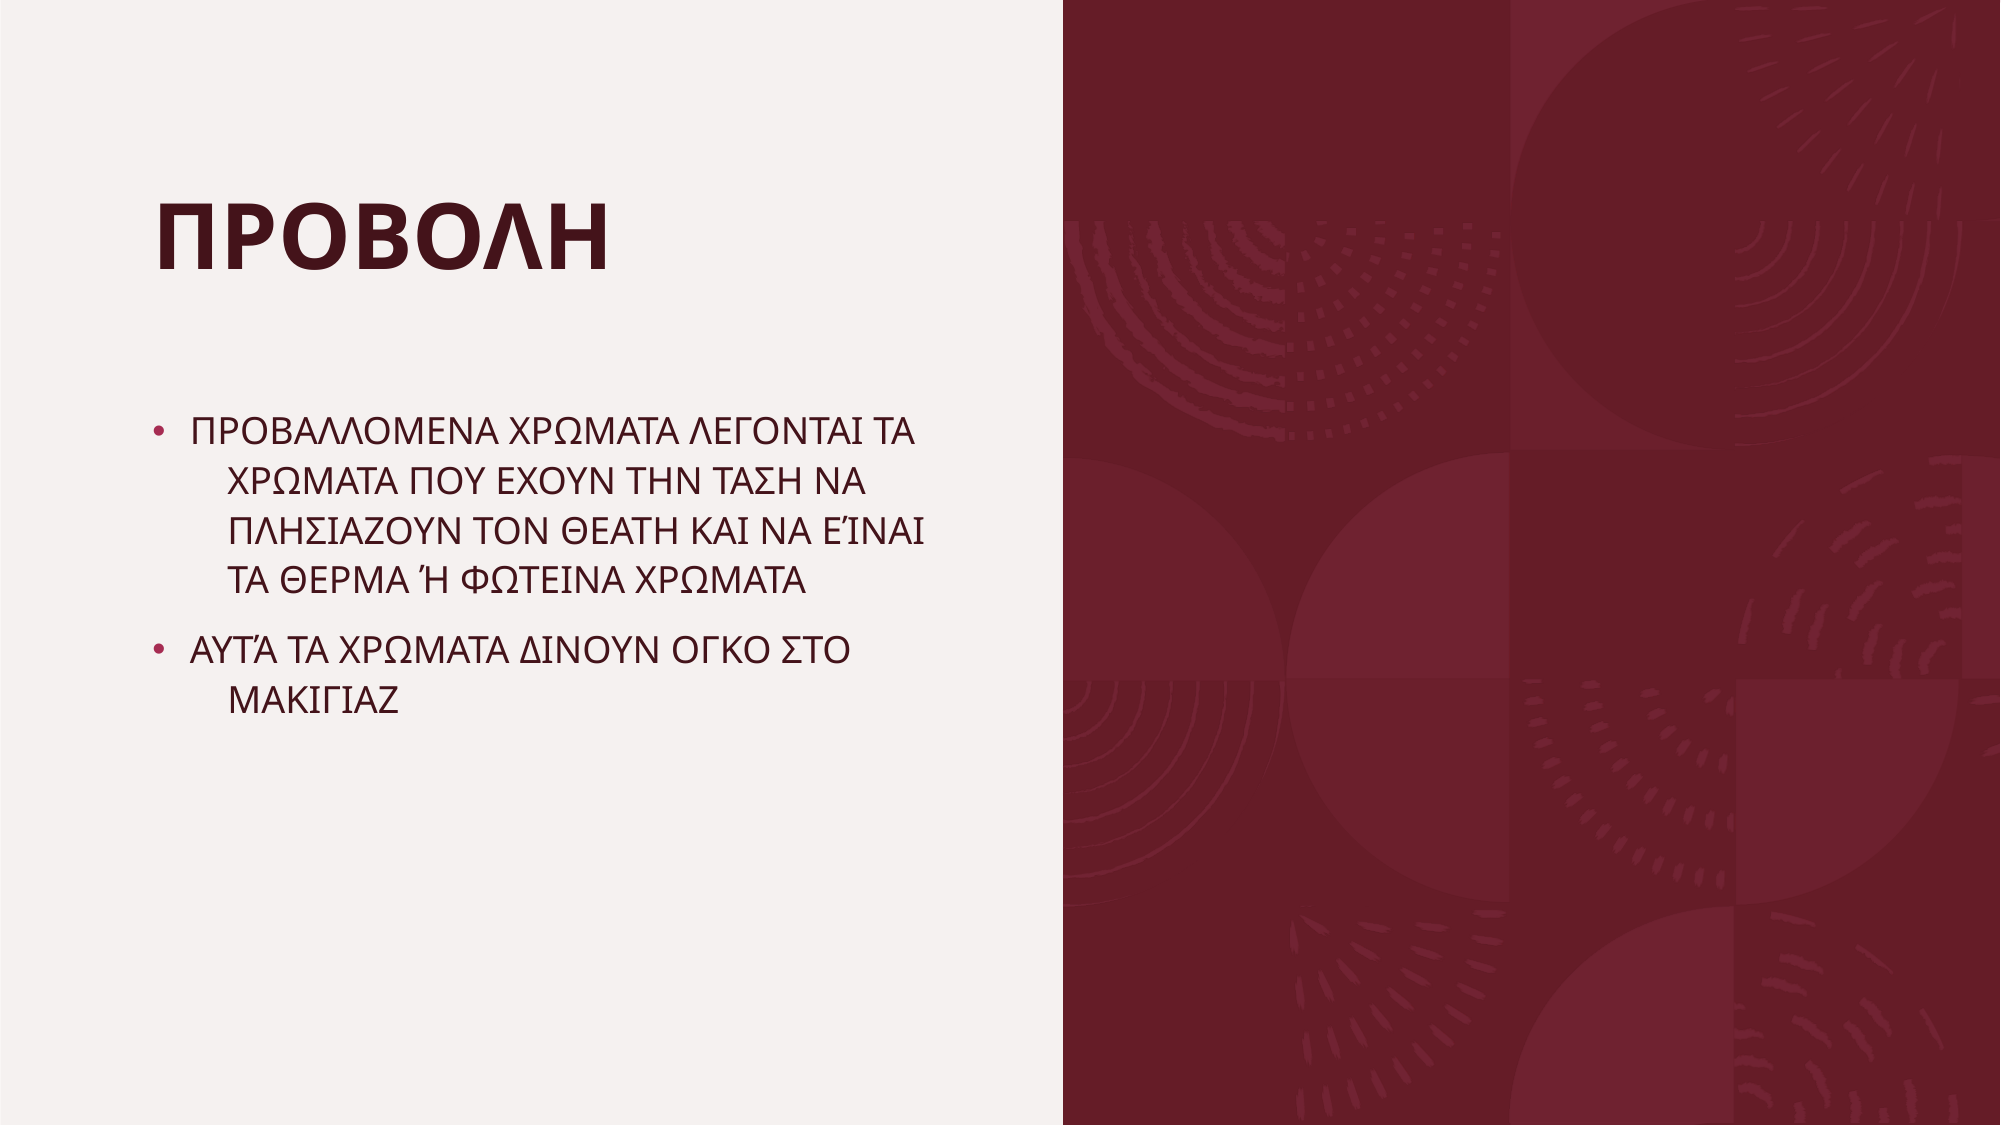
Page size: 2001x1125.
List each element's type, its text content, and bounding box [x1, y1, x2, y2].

text_box [0, 0, 2000, 1125]
list ΠΡΟΒΑΛΛΟΜΕΝΑ ΧΡΩΜΑΤΑ ΛΕΓΟΝΤΑΙ ΤΑ ΧΡΩΜΑΤΑ ΠΟΥ ΕΧΟΥΝ ΤΗΝ ΤΑΣΗ ΝΑ ΠΛΗΣΙΑΖΟΥΝ ΤΟΝ ΘΕΑΤΗ ΚΑΙ ΝΑ ΕΊΝΑΙ ΤΑ ΘΕΡΜΑ Ή ΦΩΤΕΙΝΑ ΧΡΩΜΑΤΑ ΑΥΤΆ ΤΑ ΧΡΩΜΑΤΑ ΔΙΝΟΥΝ ΟΓΚΟ ΣΤΟ ΜΑΚΙΓΙΑΖ [137, 395, 950, 1008]
title ΠΡΟΒΟΛΗ [137, 96, 950, 370]
